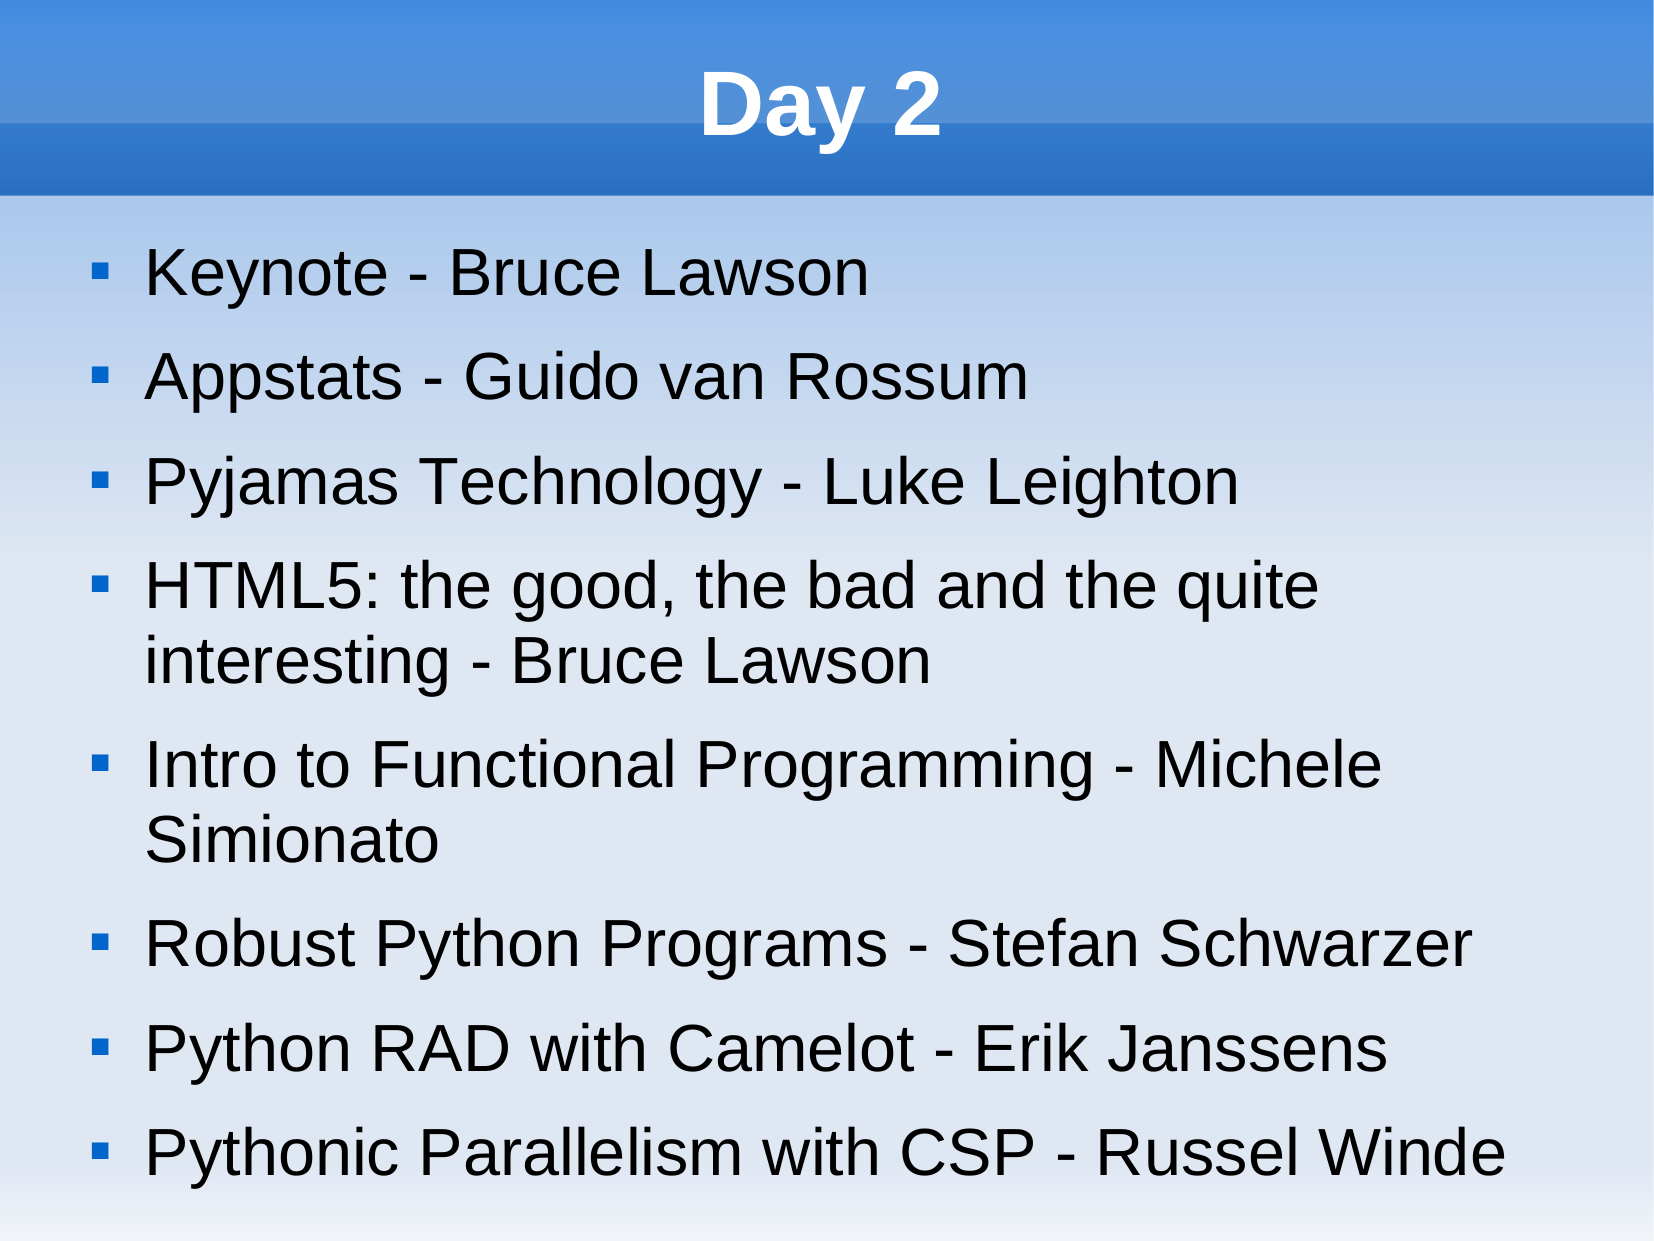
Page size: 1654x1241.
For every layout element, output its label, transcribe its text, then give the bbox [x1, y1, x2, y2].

title Day 2 [76, 7, 1565, 200]
list Keynote - Bruce Lawson Appstats - Guido van Rossum Pyjamas Technology - Luke Leighton HTML5: the good, the bad and the quite interesting - Bruce Lawson Intro to Functional Programming - Michele Simionato Robust Python Programs - Stefan Schwarzer Python RAD with Camelot - Erik Janssens Pythonic Parallelism with CSP - Russel Winde [74, 235, 1563, 1190]
picture [0, 0, 1654, 1241]
